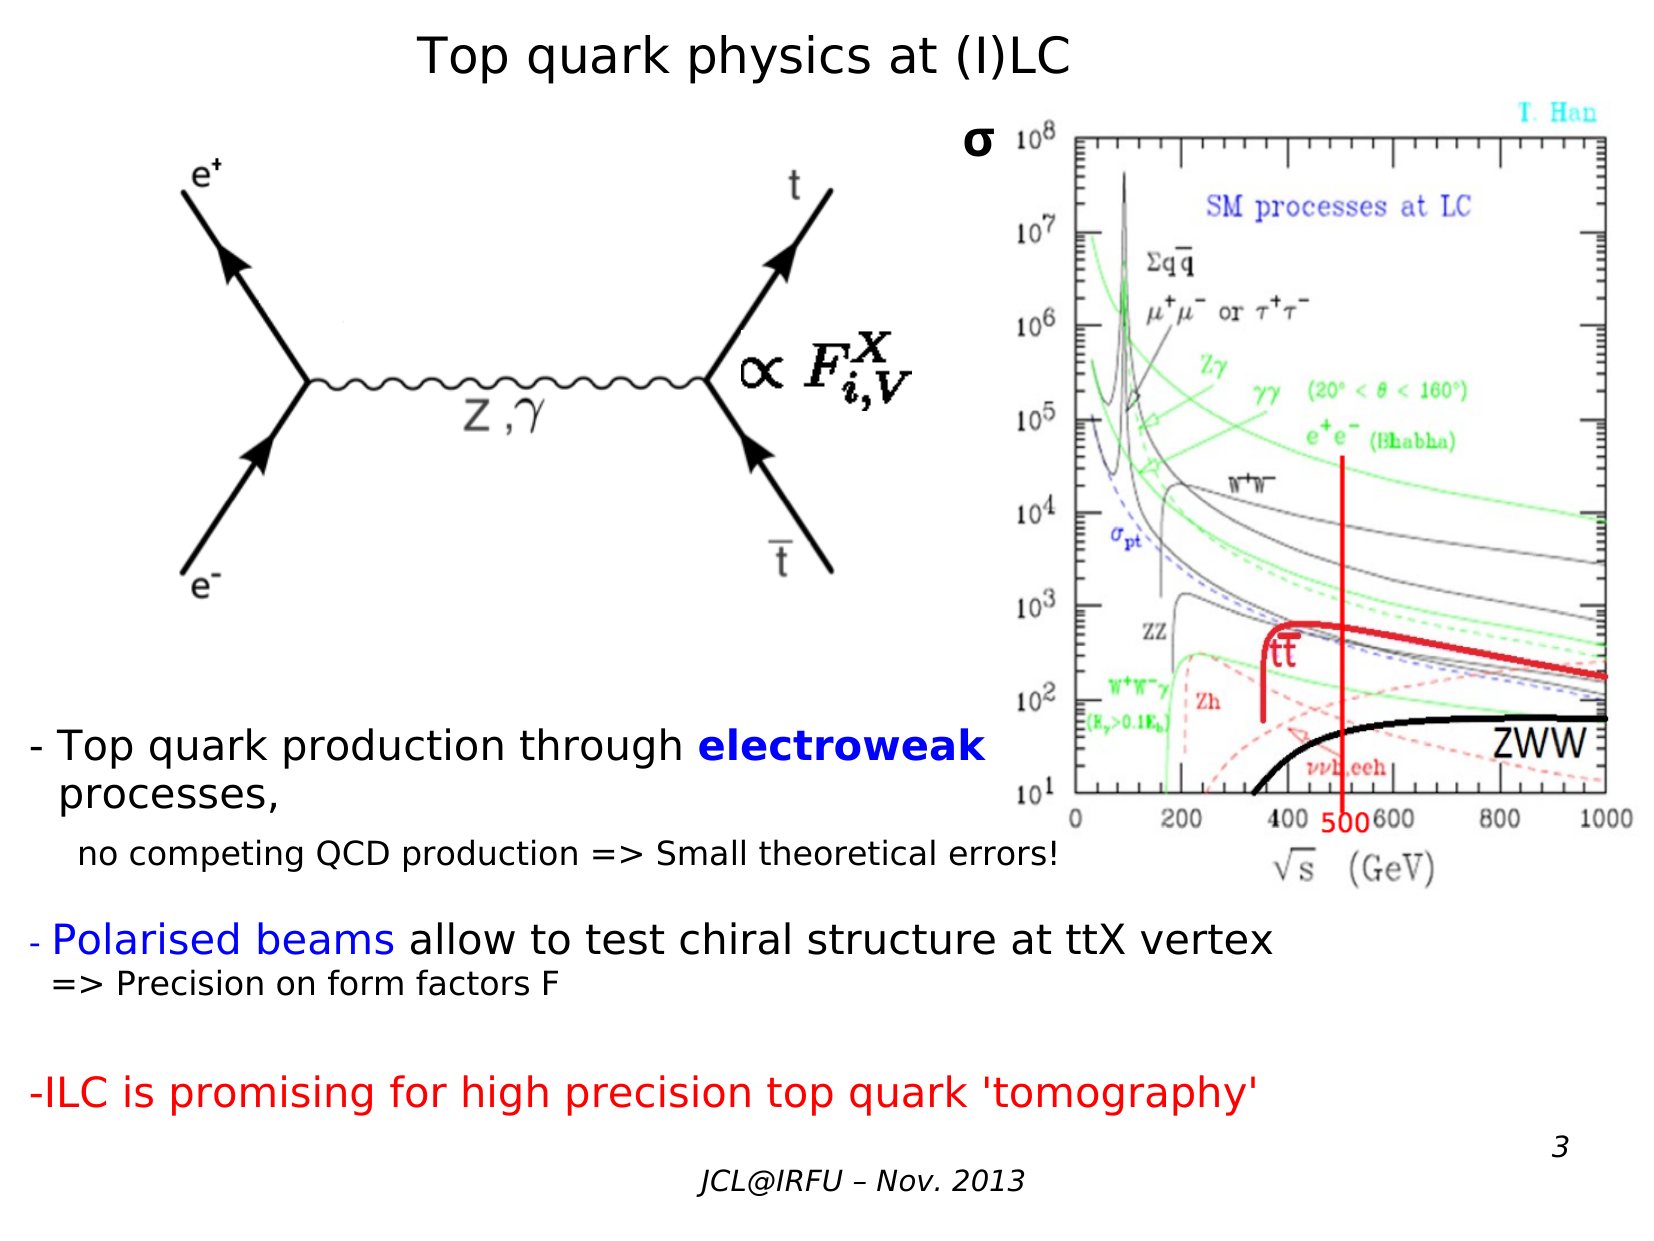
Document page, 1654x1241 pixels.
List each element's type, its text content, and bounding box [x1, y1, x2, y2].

text_box - Top quark production through electroweak processes, no competing QCD production => Small theoretical errors! - Polarised beams allow to test chiral structure at ttX vertex => Precision on form factors F -ILC is promising for high precision top quark 'tomography' [14, 714, 1654, 1166]
picture [1003, 101, 1643, 714]
picture [123, 136, 912, 611]
text_box σ [947, 102, 1013, 214]
text_box Top quark physics at (I)LC [402, 19, 1078, 93]
